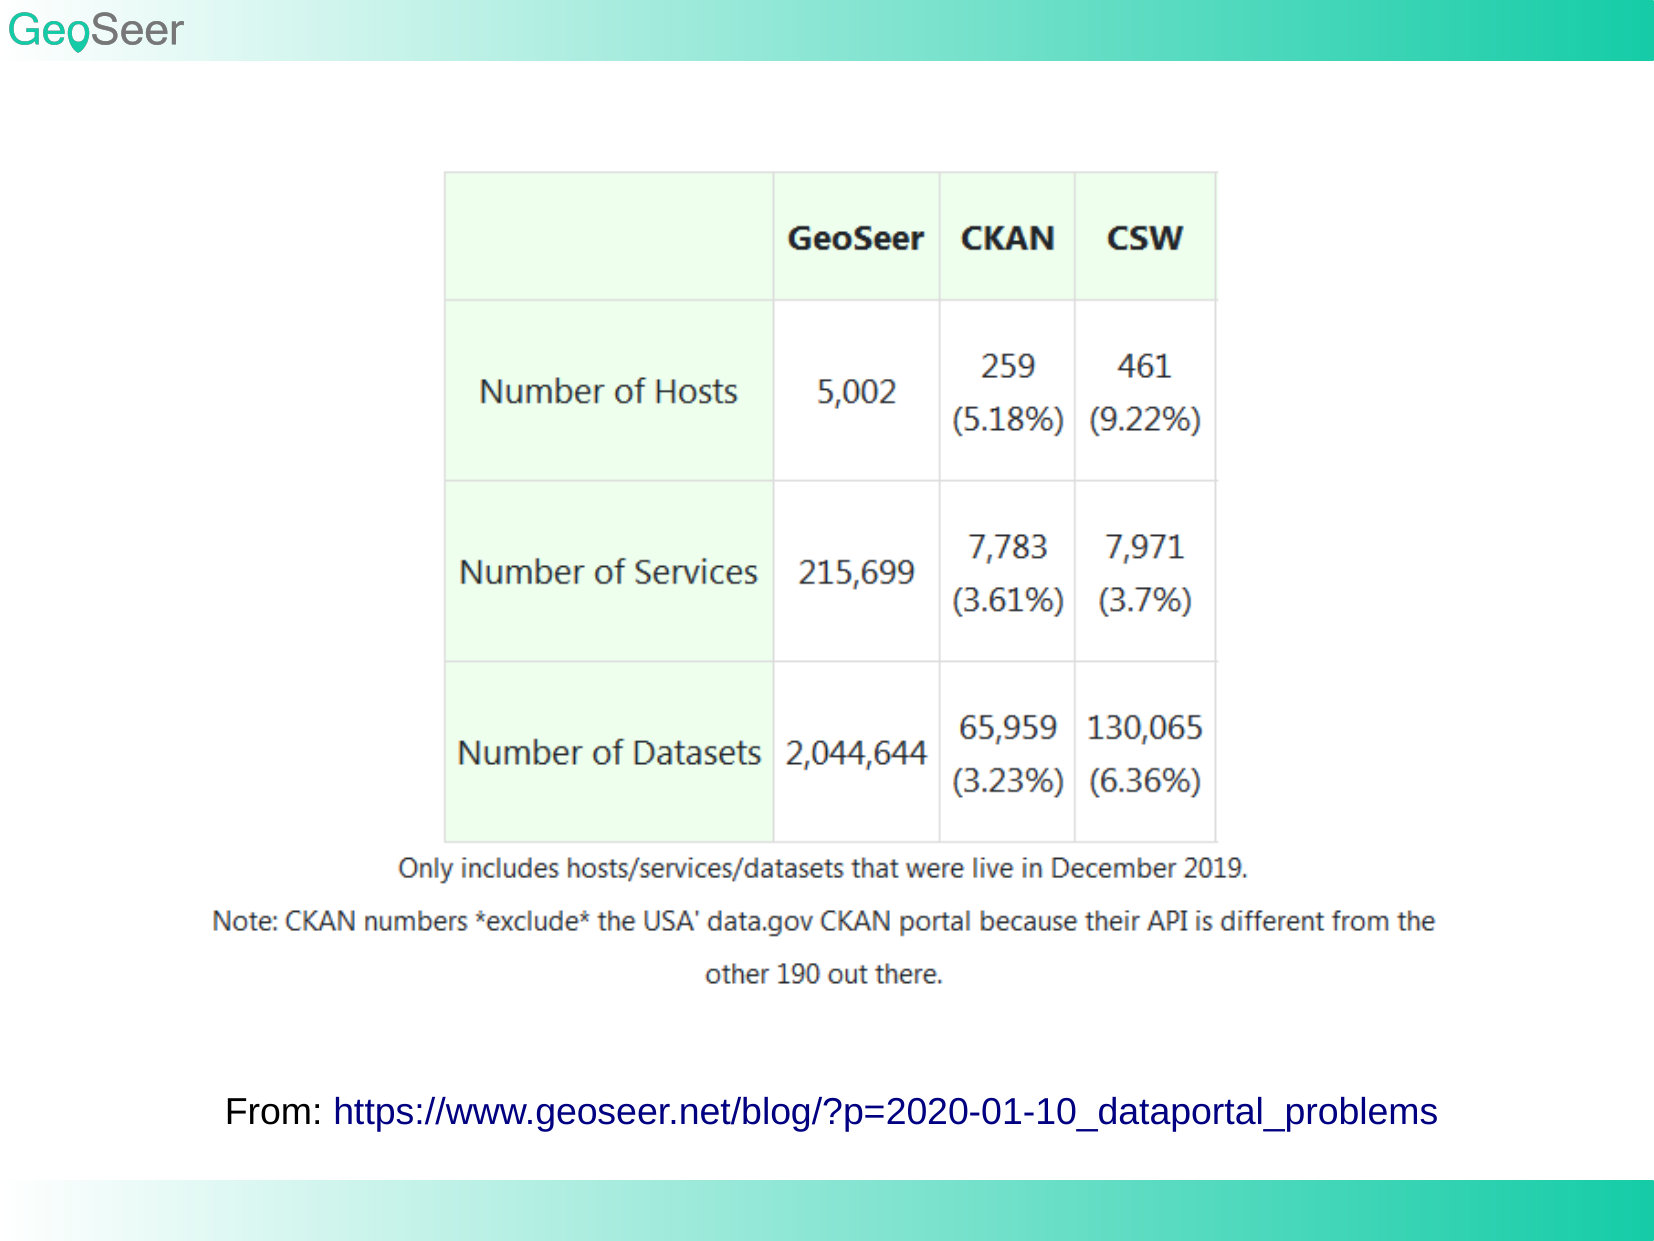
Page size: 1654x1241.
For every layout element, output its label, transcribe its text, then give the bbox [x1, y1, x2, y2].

text_box From: https://www.geoseer.net/blog/?p=2020-01-10_dataportal_problems [210, 1083, 1471, 1141]
picture [7, 10, 186, 55]
picture [196, 148, 1456, 1036]
